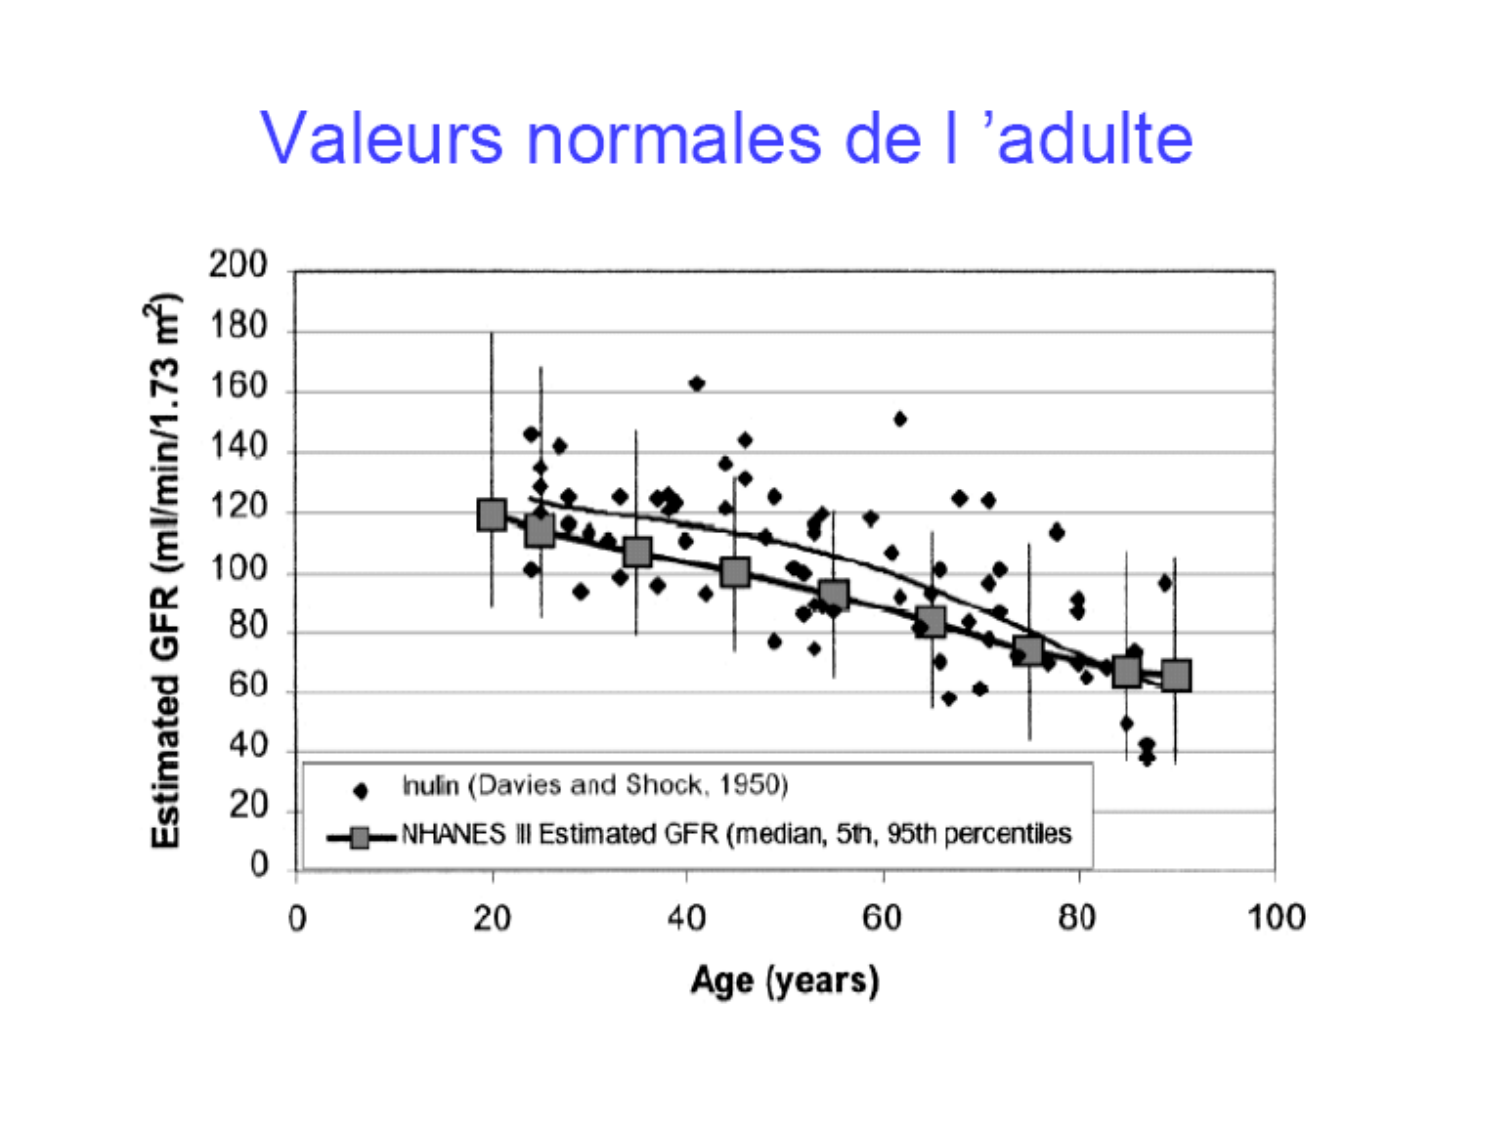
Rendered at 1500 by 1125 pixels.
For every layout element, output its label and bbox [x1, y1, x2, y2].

picture [41, 70, 1476, 1043]
